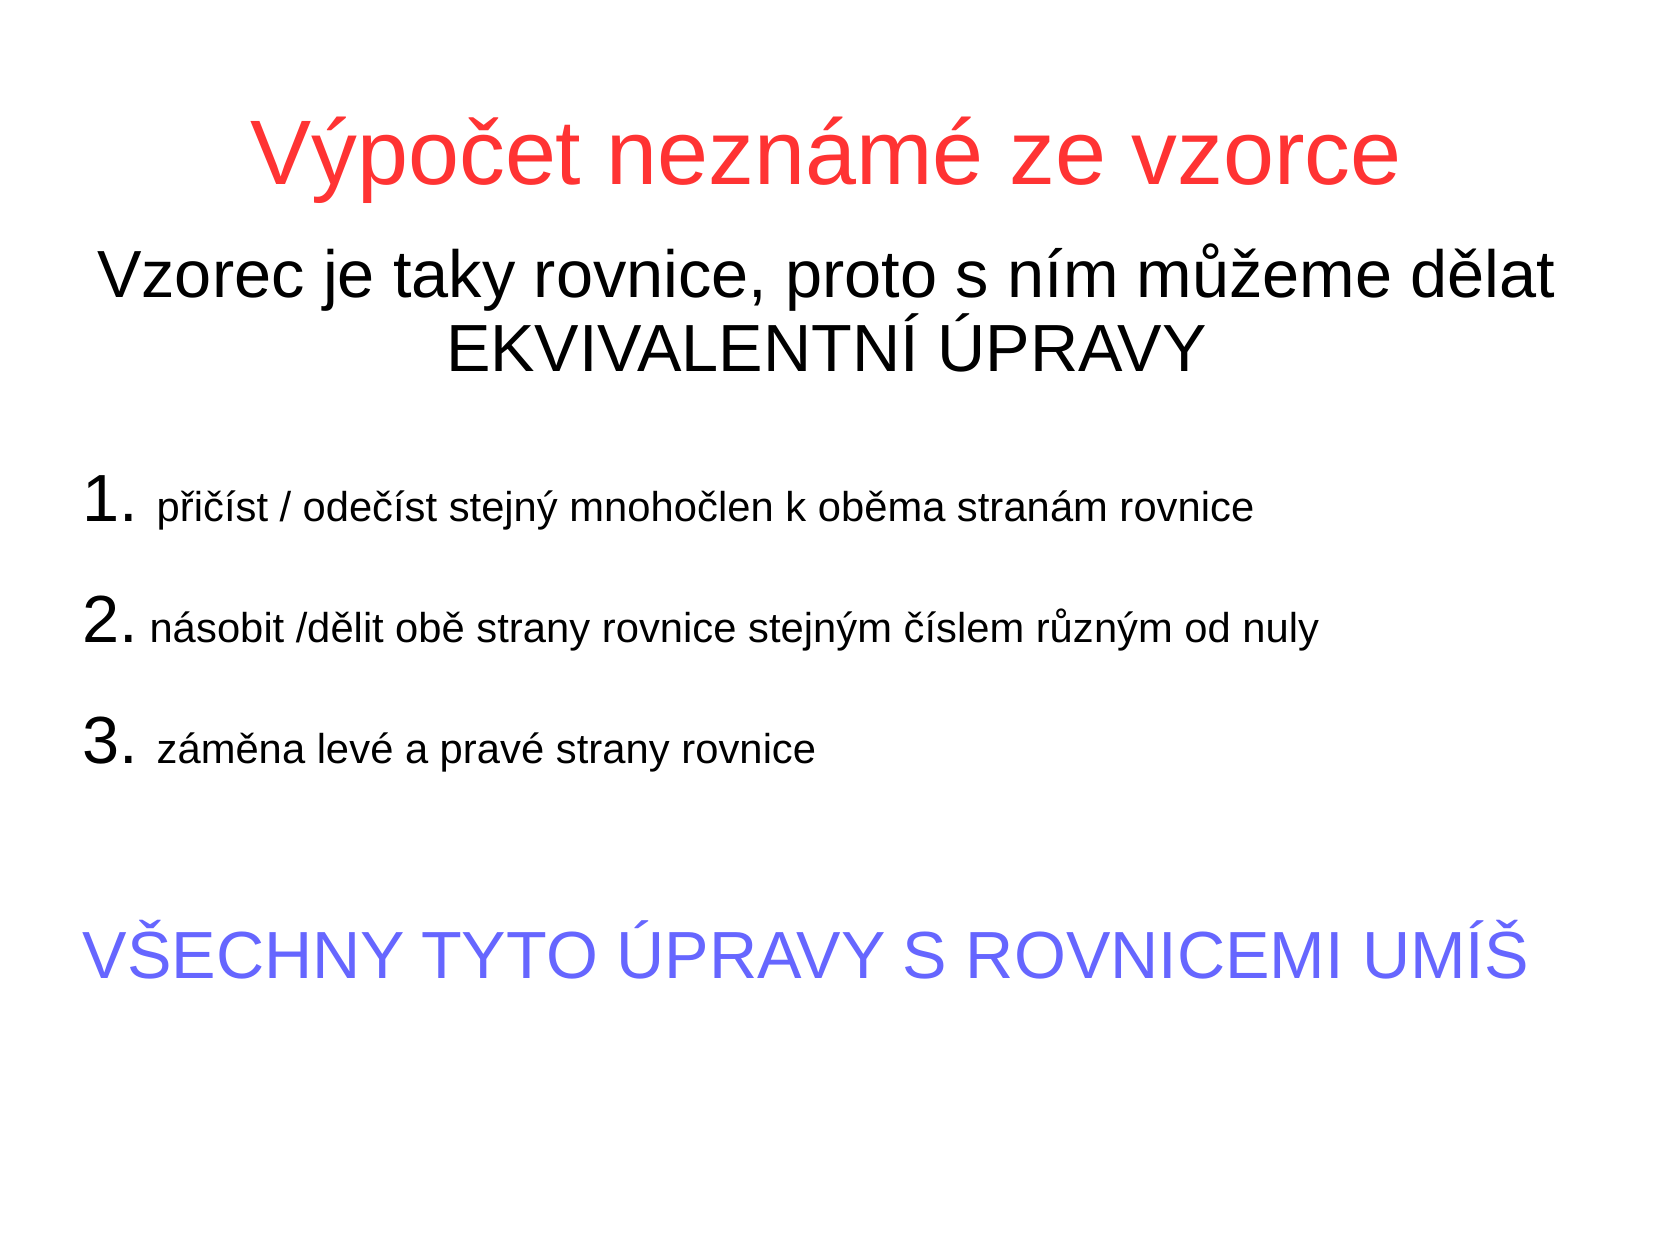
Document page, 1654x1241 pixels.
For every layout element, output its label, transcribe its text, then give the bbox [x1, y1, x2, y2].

title Výpočet neznámé ze vzorce​ [82, 49, 1571, 236]
subtitle Vzorec je taky rovnice, proto s ním můžeme dělat​ EKVIVALENTNÍ ÚPRAVY 1. přičíst / odečíst stejný mnohočlen k oběma stranám rovnice 2. násobit /dělit obě strany rovnice stejným číslem různým od nuly 3. záměna levé a pravé strany rovnice VŠECHNY TYTO ÚPRAVY S ROVNICEMI UMÍŠ [82, 236, 1571, 1163]
